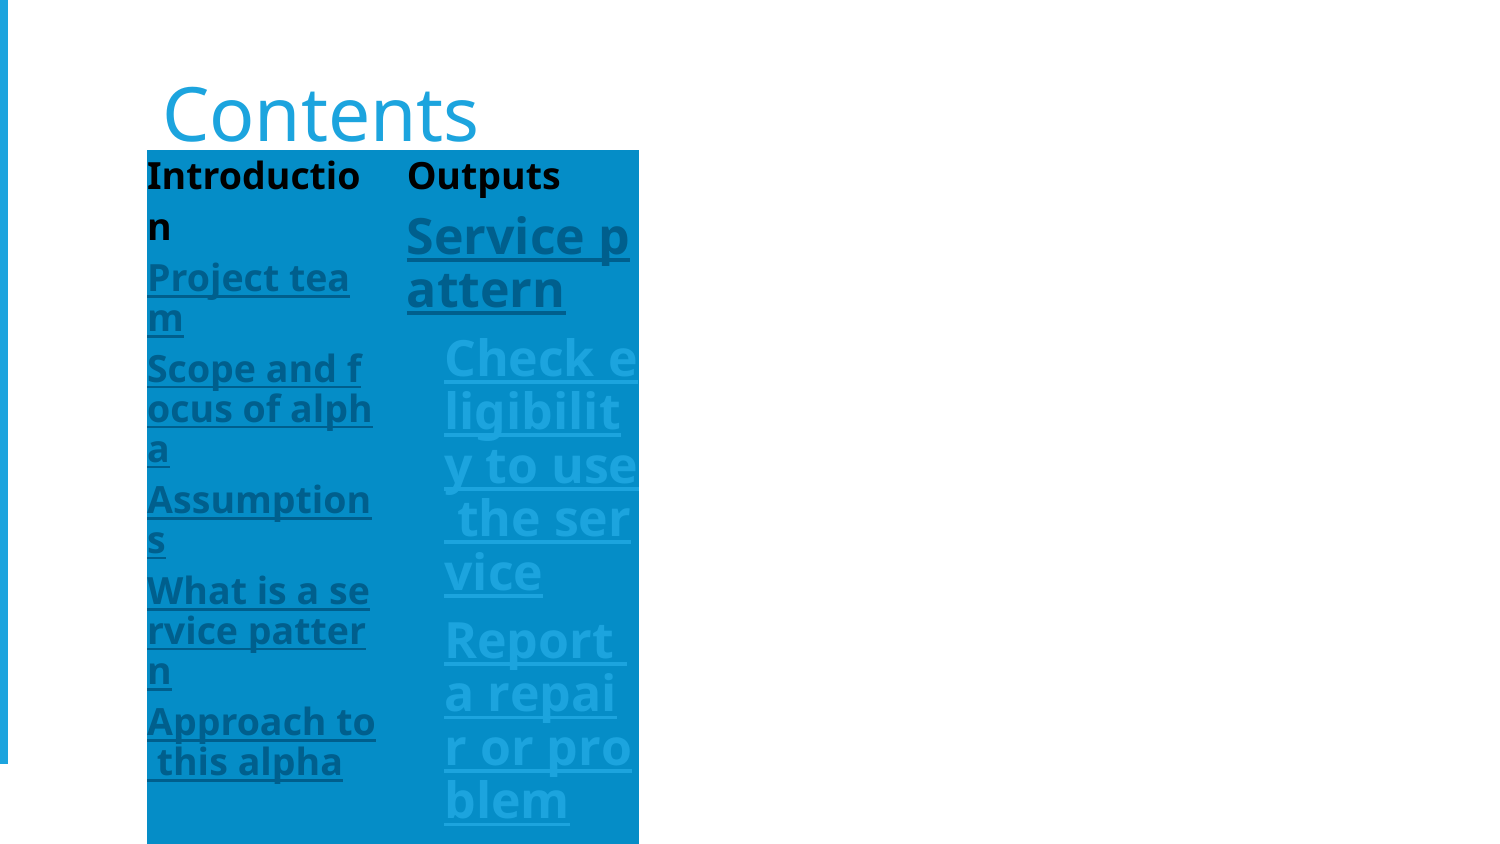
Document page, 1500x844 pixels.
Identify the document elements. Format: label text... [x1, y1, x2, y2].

table_header [381, 182, 407, 844]
table_header Introduction Project team Scope and focus of alpha Assumptions What is a service pattern Approach to this alpha Project approach and activities Overarching research questions Project activities Testing with residents What we learned Limitations in alpha Insights Technical discovery Cost-benefit analysis [147, 182, 381, 844]
table_header Outputs Service pattern Check eligibility to use the service Report a repair or problem Choose availability Confirm appointment Check and submit request Get confirmation Prototype Recommendations Proposals for beta Developing and maintaining a pattern Links to Show & Tells and Weeknotes [407, 182, 639, 844]
title Contents [147, 51, 1396, 182]
